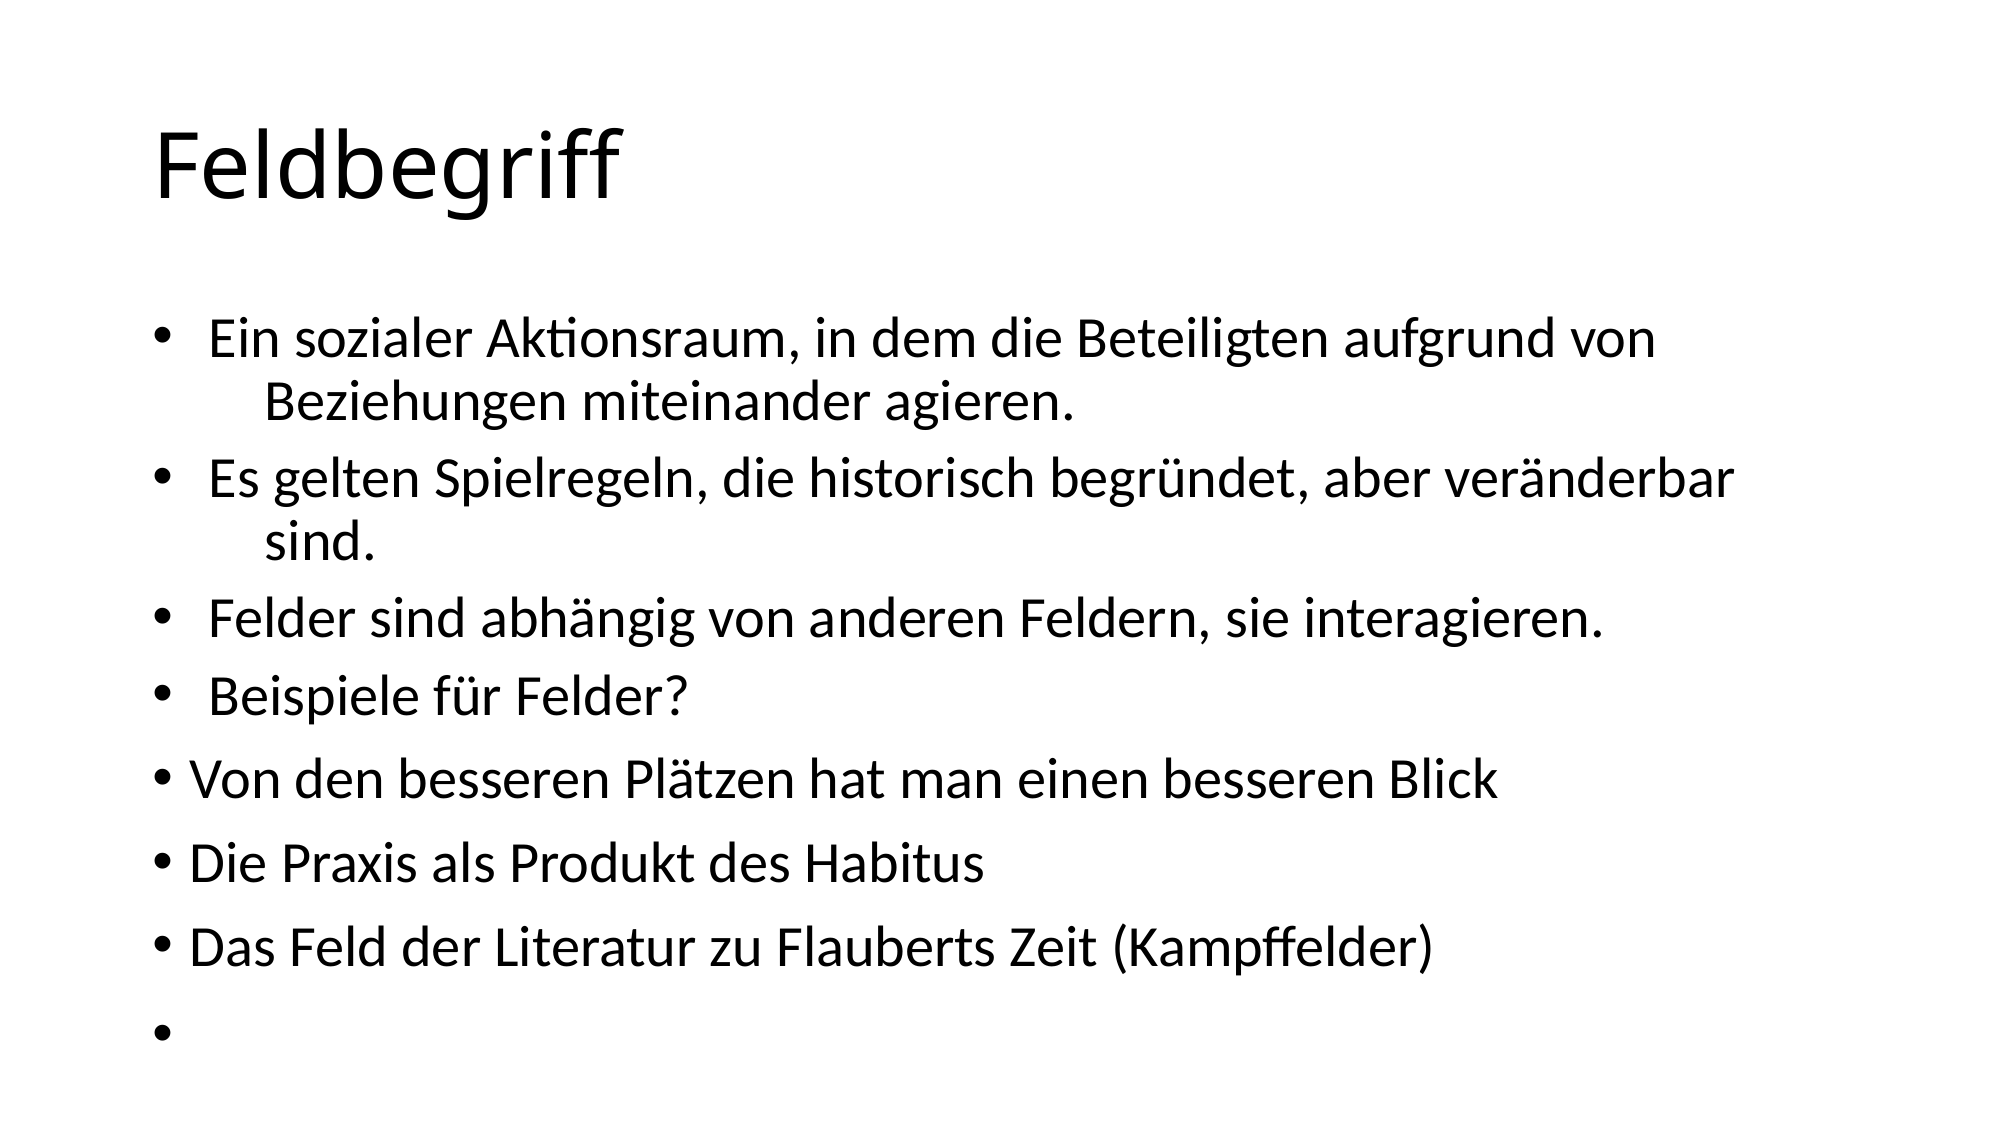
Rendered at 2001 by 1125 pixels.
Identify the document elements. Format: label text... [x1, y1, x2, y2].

title Feldbegriff [137, 59, 1863, 278]
list Ein sozialer Aktionsraum, in dem die Beteiligten aufgrund von Beziehungen miteinander agieren. Es gelten Spielregeln, die historisch begründet, aber veränderbar sind. Felder sind abhängig von anderen Feldern, sie interagieren. Beispiele für Felder? Von den besseren Plätzen hat man einen besseren Blick Die Praxis als Produkt des Habitus Das Feld der Literatur zu Flauberts Zeit (Kampffelder) [137, 299, 1863, 1014]
